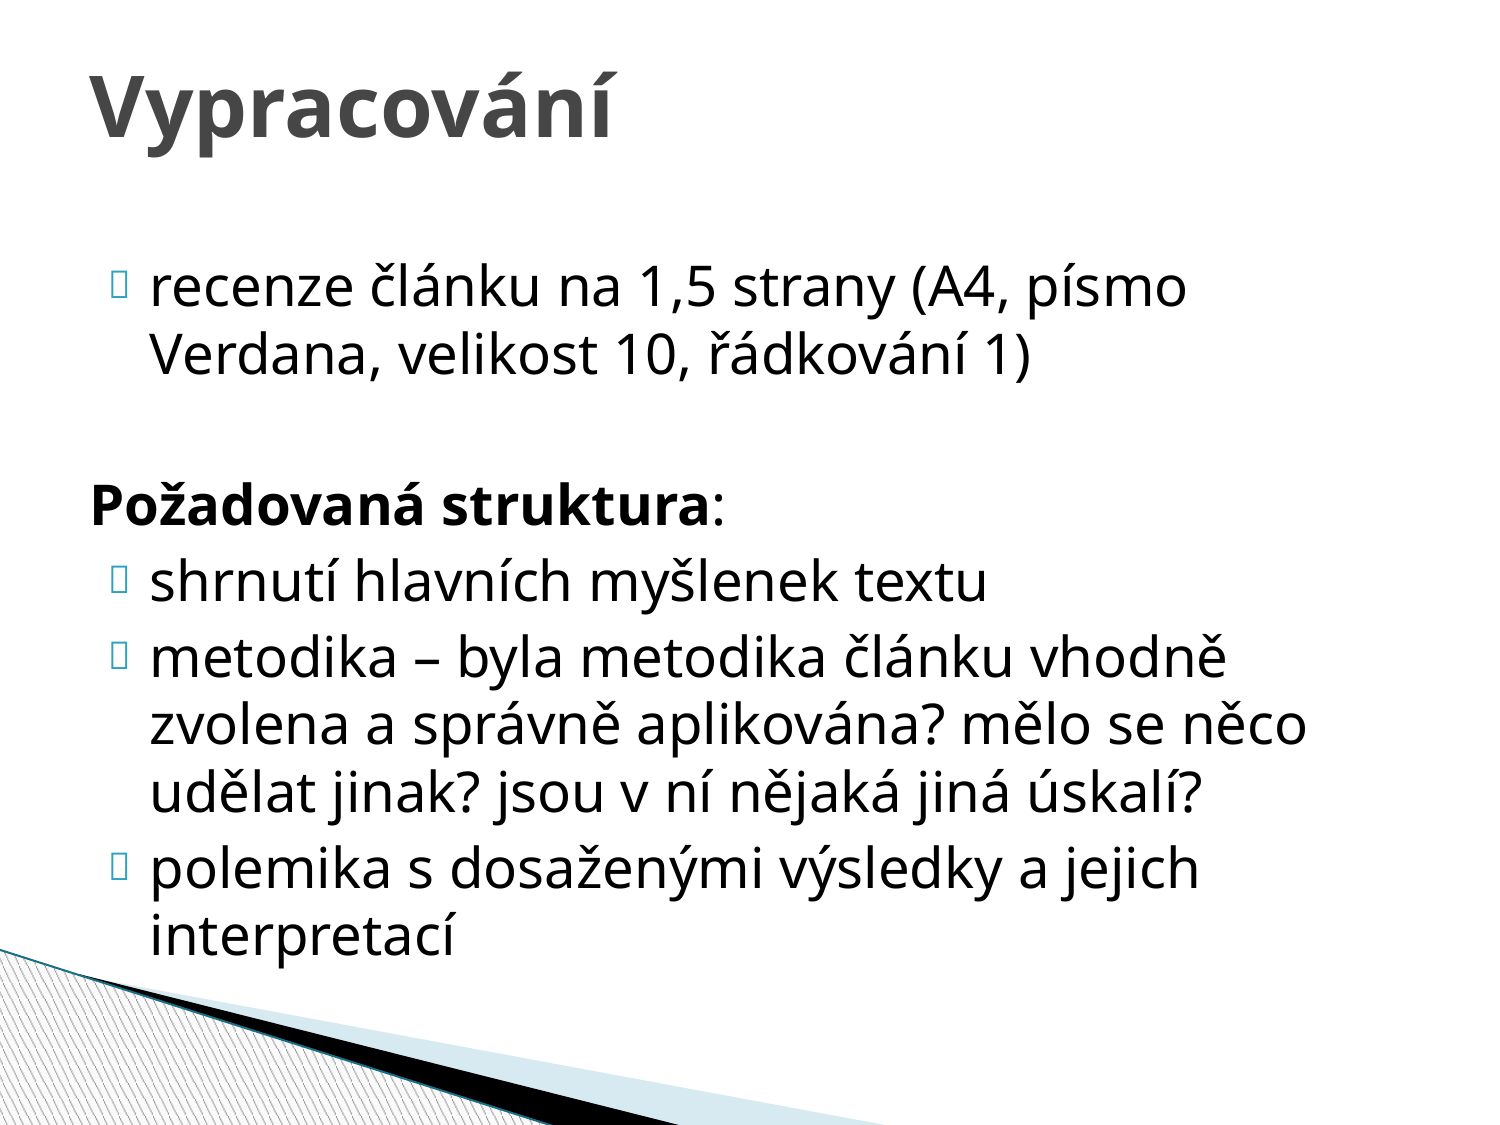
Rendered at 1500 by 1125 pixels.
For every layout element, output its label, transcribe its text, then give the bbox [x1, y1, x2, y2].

list recenze článku na 1,5 strany (A4, písmo Verdana, velikost 10, řádkování 1) Požadovaná struktura: shrnutí hlavních myšlenek textu metodika – byla metodika článku vhodně zvolena a správně aplikována? mělo se něco udělat jinak? jsou v ní nějaká jiná úskalí? polemika s dosaženými výsledky a jejich interpretací [75, 243, 1425, 986]
picture [0, 952, 543, 1125]
title Vypracování [75, 45, 1425, 233]
